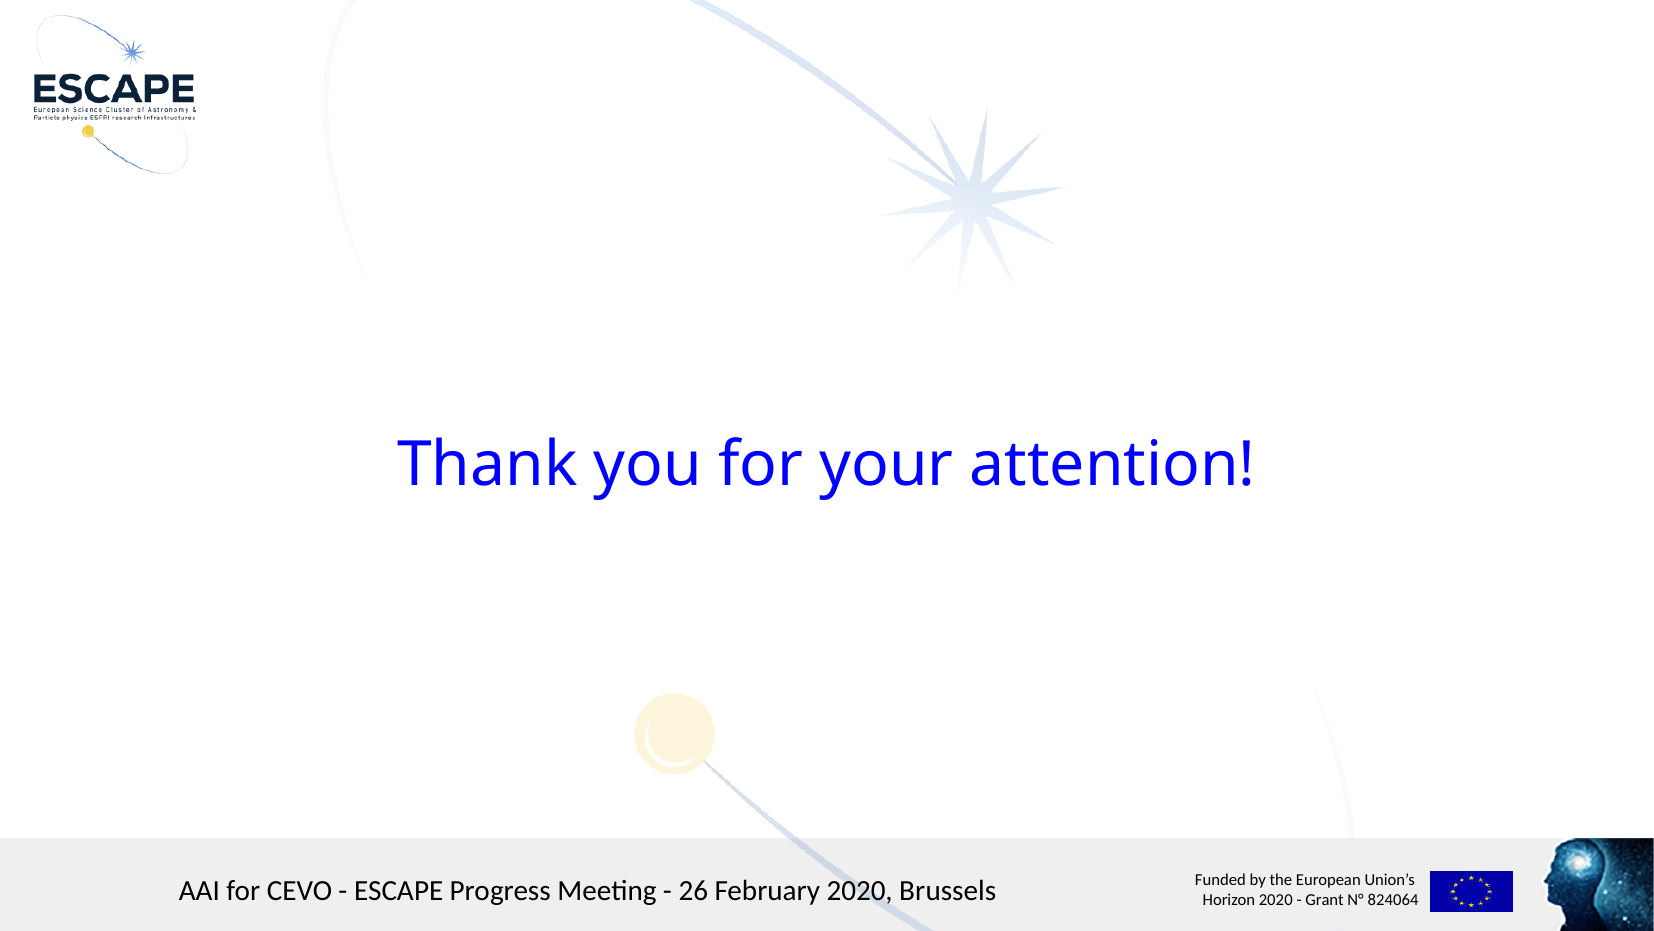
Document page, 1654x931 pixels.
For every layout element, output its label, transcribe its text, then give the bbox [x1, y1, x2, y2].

list Thank you for your attention! [363, 400, 1291, 530]
picture [0, 0, 1654, 931]
